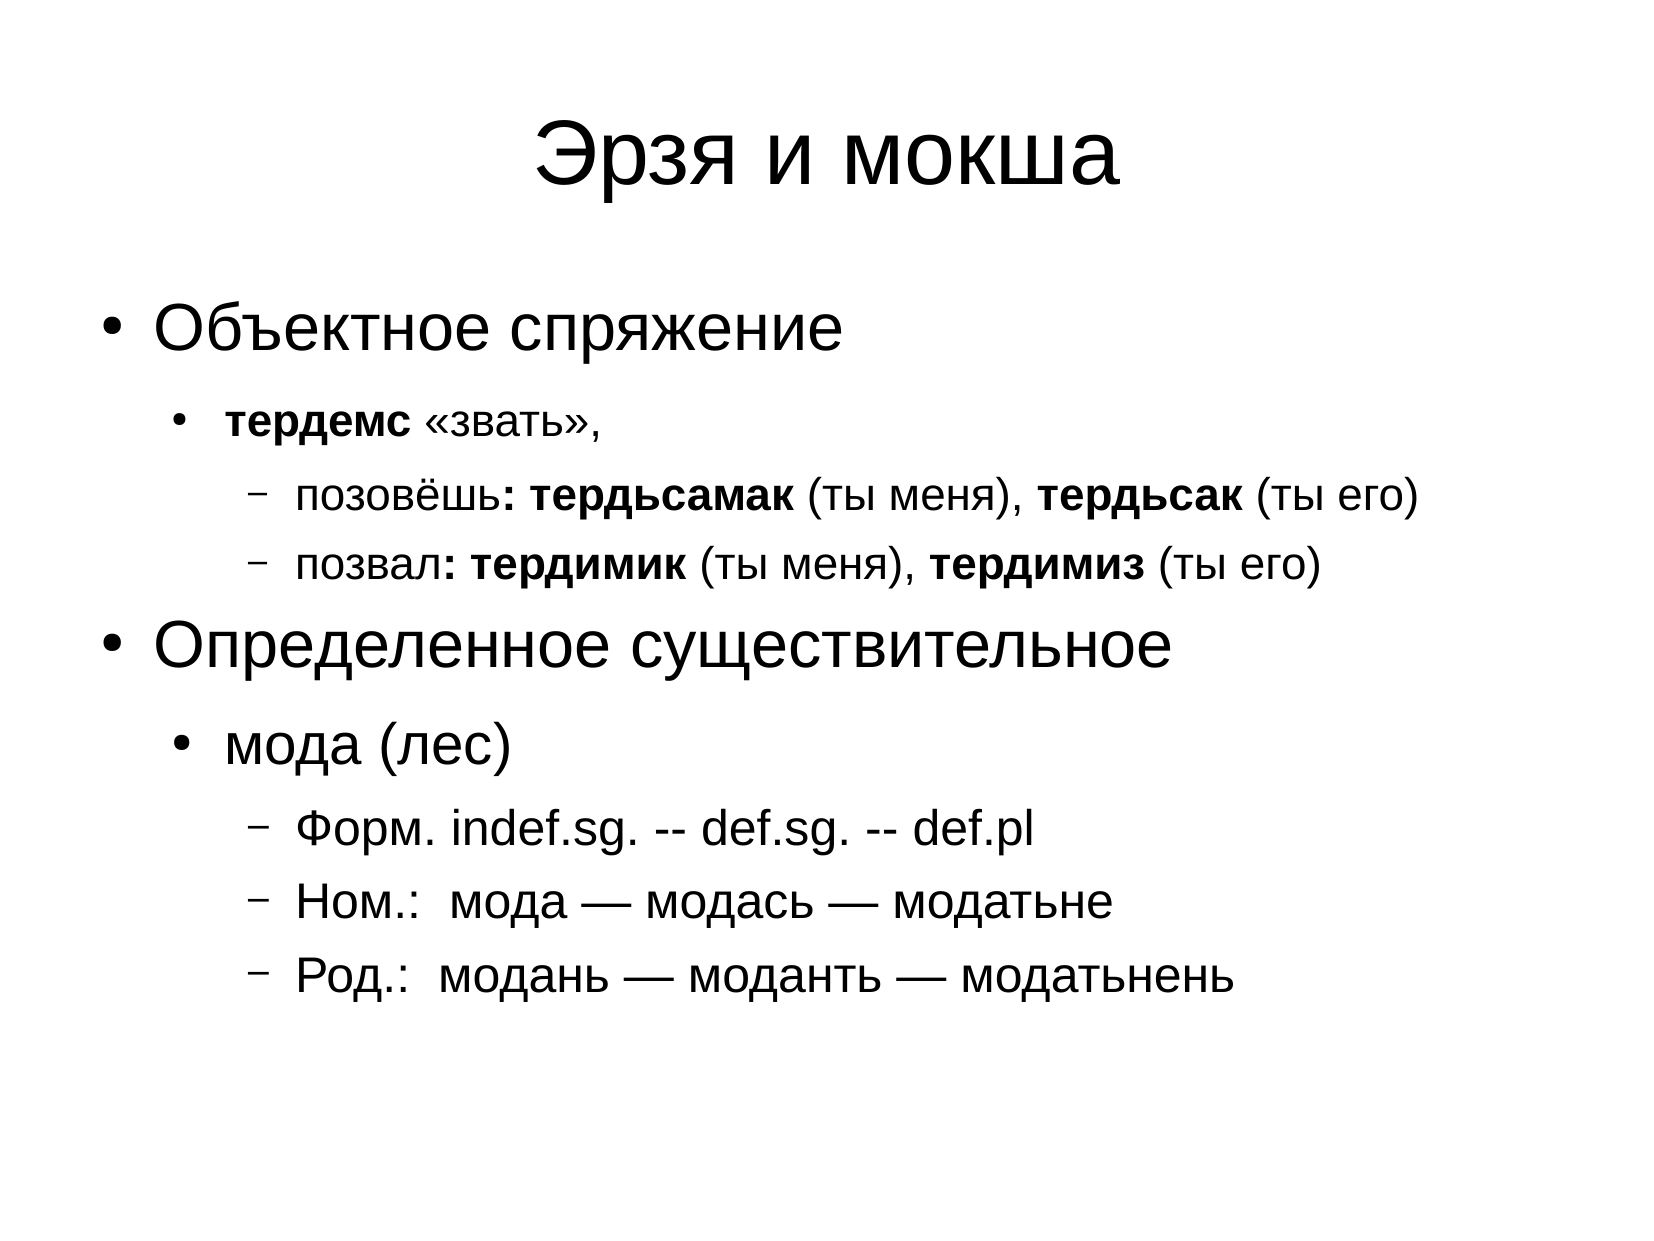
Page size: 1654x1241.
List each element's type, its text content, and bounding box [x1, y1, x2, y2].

list Объектное спряжение тердемс «звать», позовёшь: тердьсамак (ты меня), тердьсак (ты его) позвал: тердимик (ты меня), тердимиз (ты его) Определенное существительное мода (лес) Форм. indef.sg. -- def.sg. -- def.pl Ном.: мода — модась — модатьне Род.: модань — моданть — модатьнень [82, 290, 1571, 1109]
title Эрзя и мокша [82, 49, 1571, 257]
